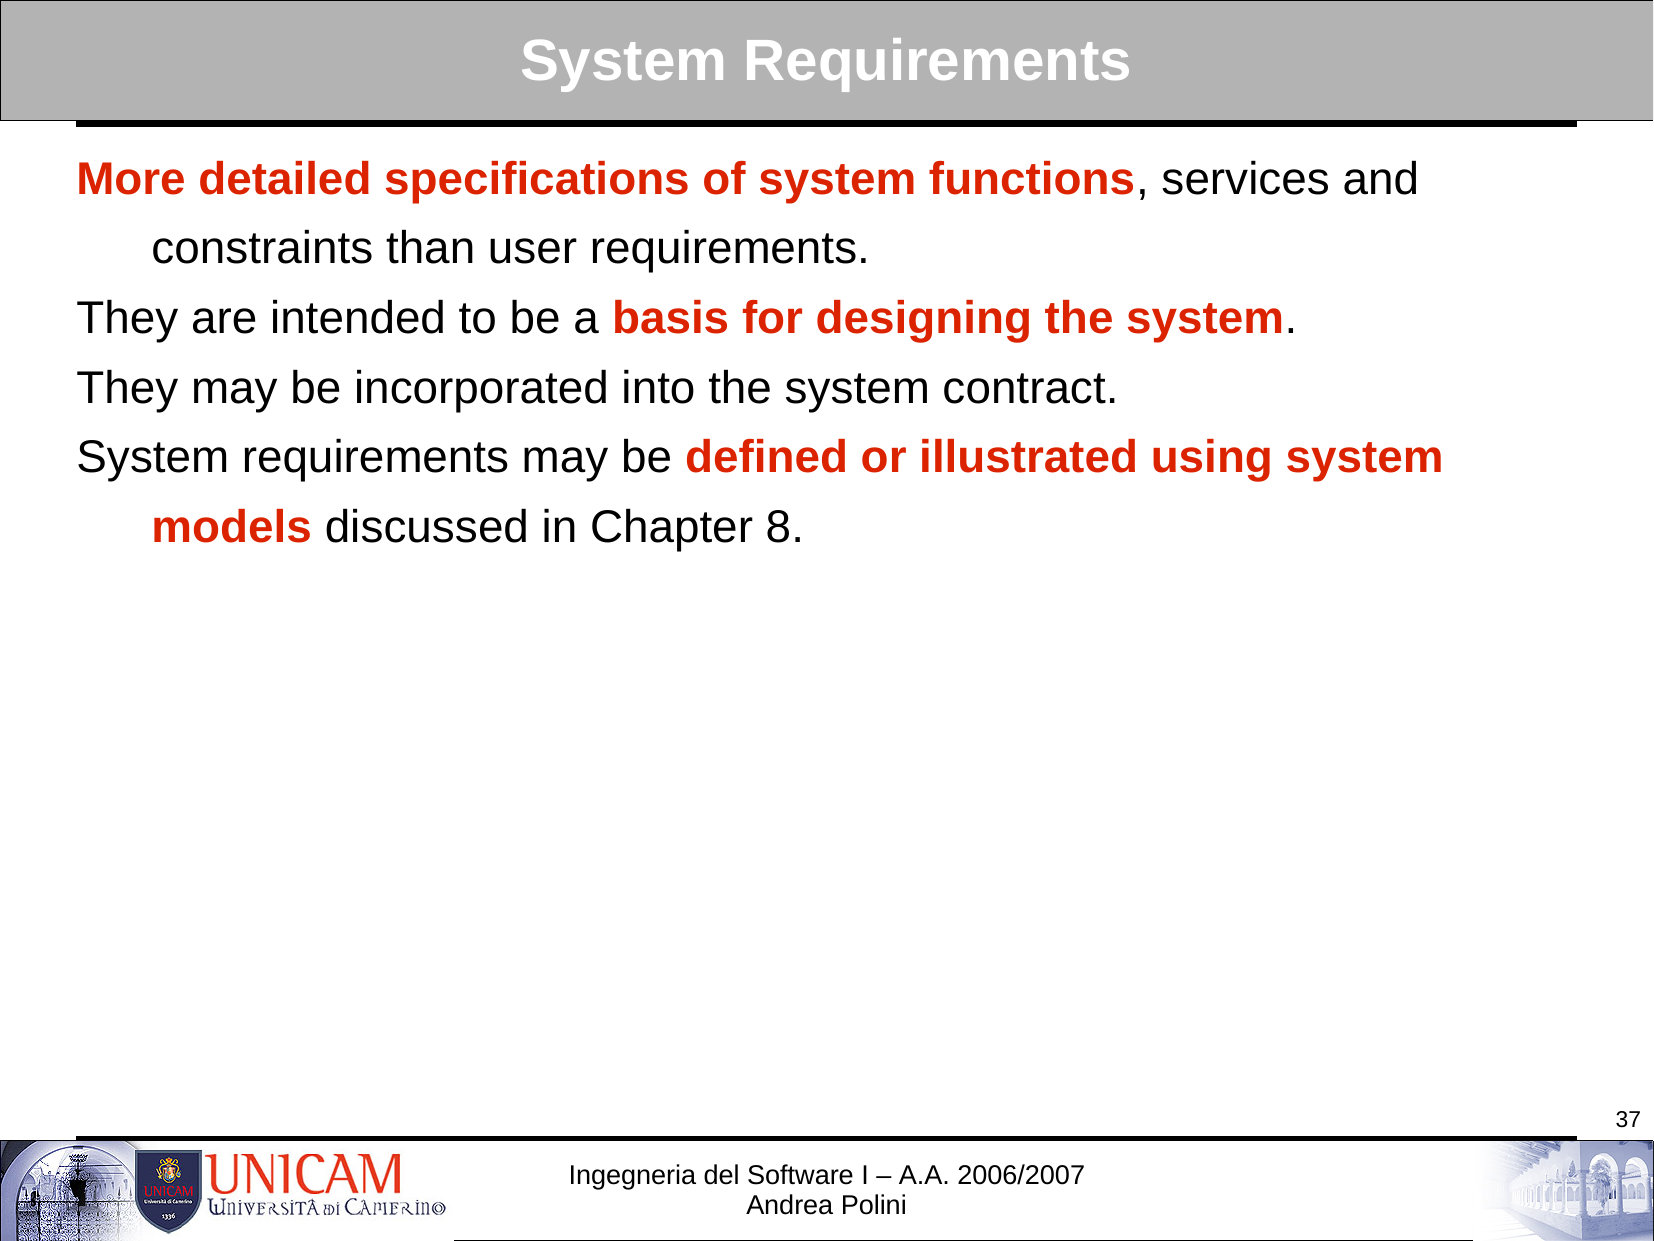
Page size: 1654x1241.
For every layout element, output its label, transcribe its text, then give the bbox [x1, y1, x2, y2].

title System Requirements [0, 0, 1653, 121]
picture [1473, 1141, 1654, 1241]
list More detailed specifications of system functions, services and constraints than user requirements. They are intended to be a basis for designing the system. They may be incorporated into the system contract. System requirements may be defined or illustrated using system models discussed in Chapter 8. [76, 152, 1577, 676]
picture [0, 1141, 454, 1241]
